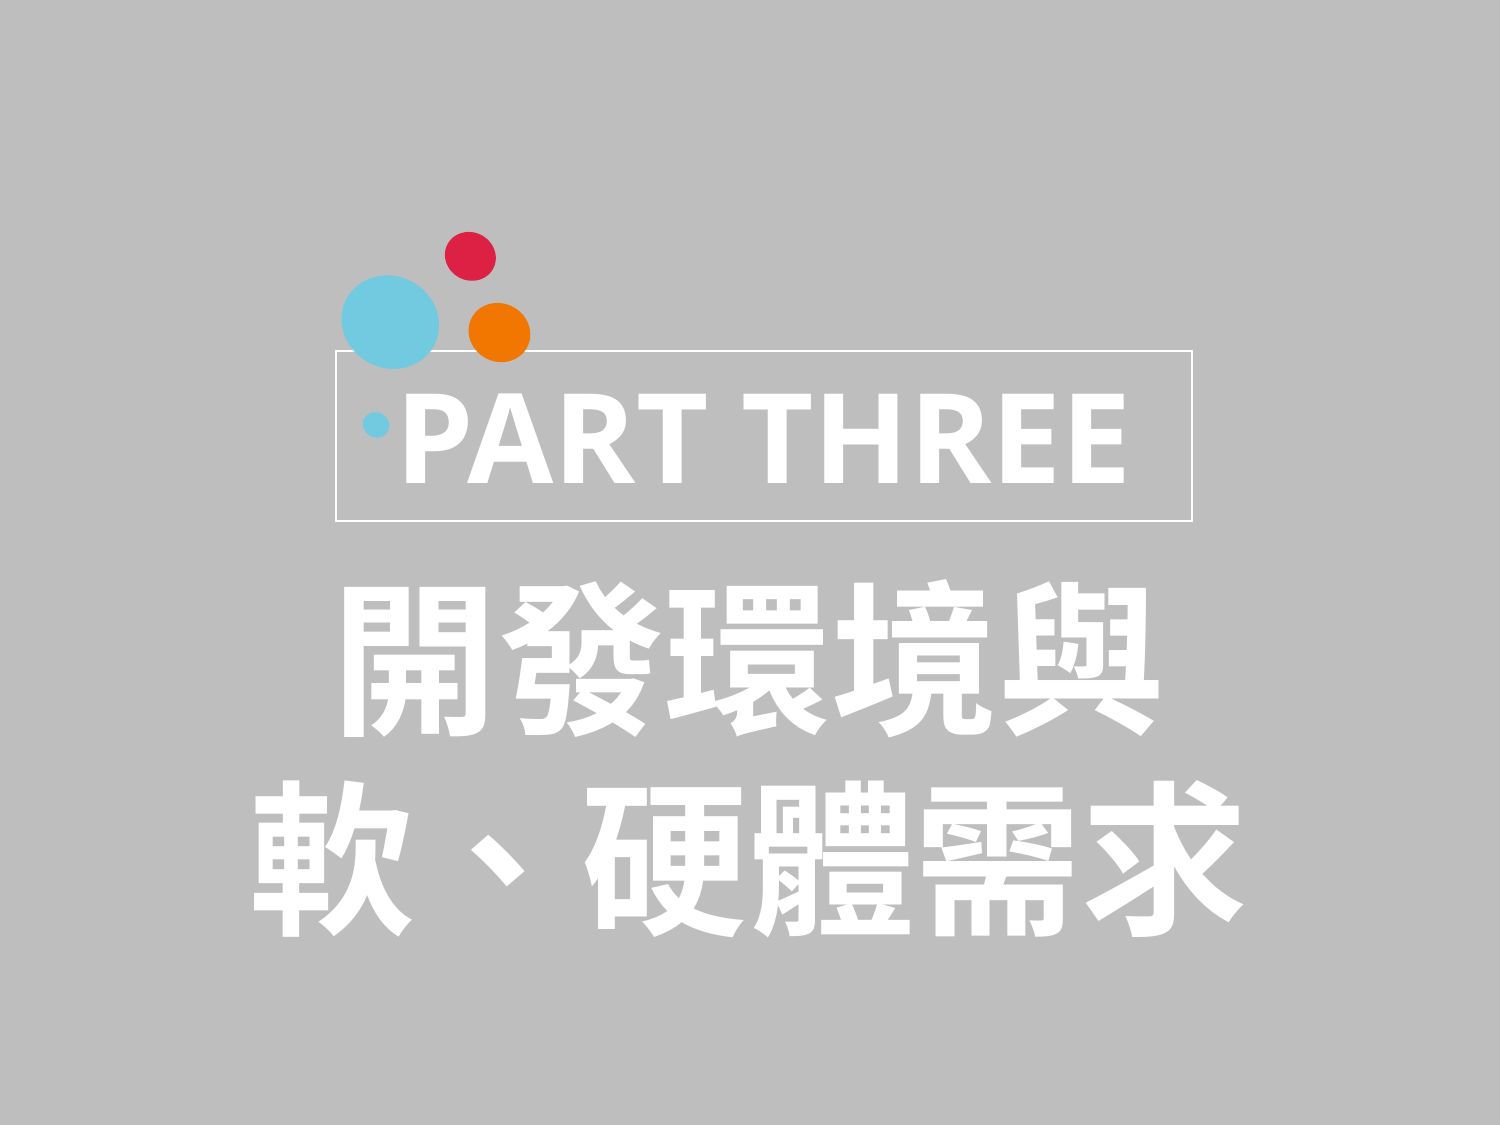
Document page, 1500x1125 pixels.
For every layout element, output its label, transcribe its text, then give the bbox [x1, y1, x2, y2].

text_box [468, 302, 531, 363]
text_box PART THREE [364, 350, 1164, 518]
text_box [444, 231, 496, 281]
text_box 開發環境與 軟、硬體需求 [158, 547, 1339, 967]
text_box [341, 275, 439, 369]
text_box [362, 412, 390, 438]
